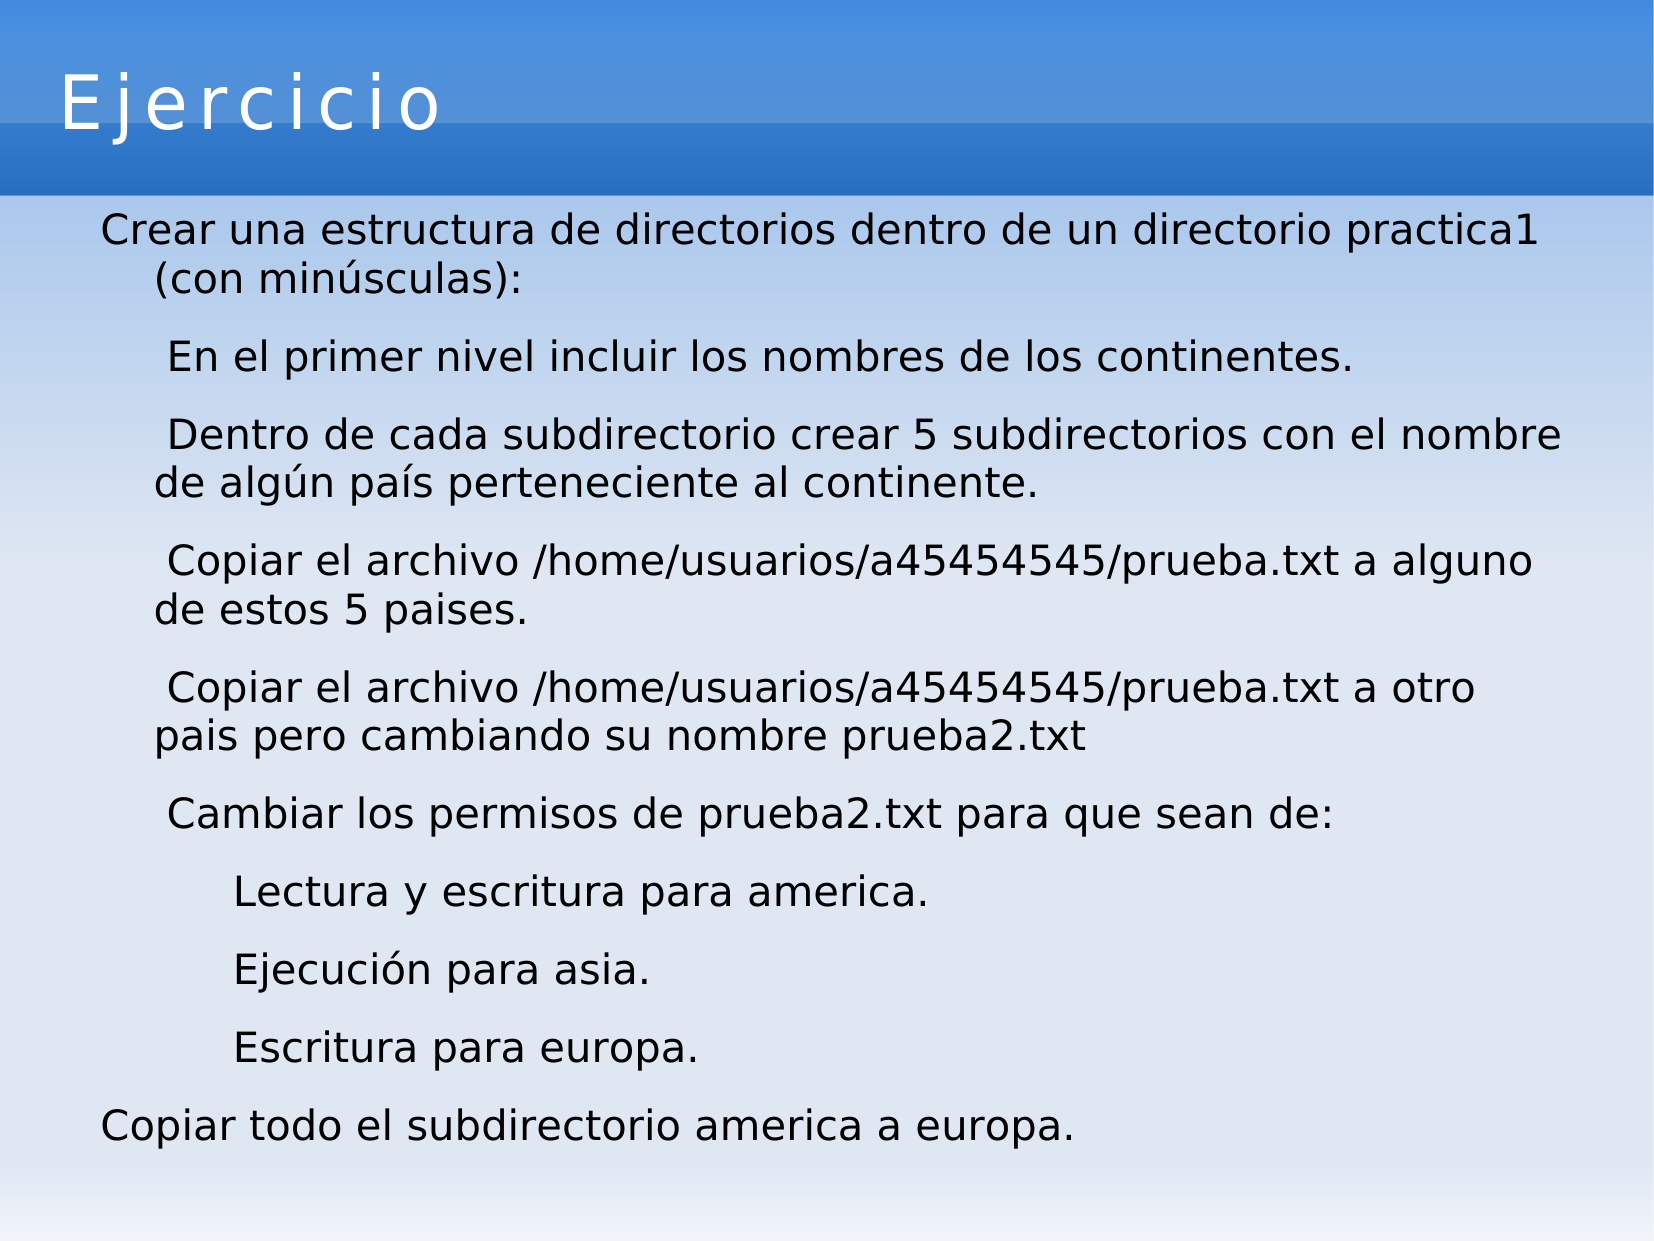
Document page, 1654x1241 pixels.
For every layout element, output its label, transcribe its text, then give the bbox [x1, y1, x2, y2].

picture [0, 0, 1654, 1241]
list Crear una estructura de directorios dentro de un directorio practica1 (con minúsculas): En el primer nivel incluir los nombres de los continentes. Dentro de cada subdirectorio crear 5 subdirectorios con el nombre de algún país perteneciente al continente. Copiar el archivo /home/usuarios/a45454545/prueba.txt a alguno de estos 5 paises. Copiar el archivo /home/usuarios/a45454545/prueba.txt a otro pais pero cambiando su nombre prueba2.txt Cambiar los permisos de prueba2.txt para que sean de: Lectura y escritura para america. Ejecución para asia. Escritura para europa. Copiar todo el subdirectorio america a europa. [82, 206, 1571, 1151]
title Ejercicio [59, 29, 1270, 178]
